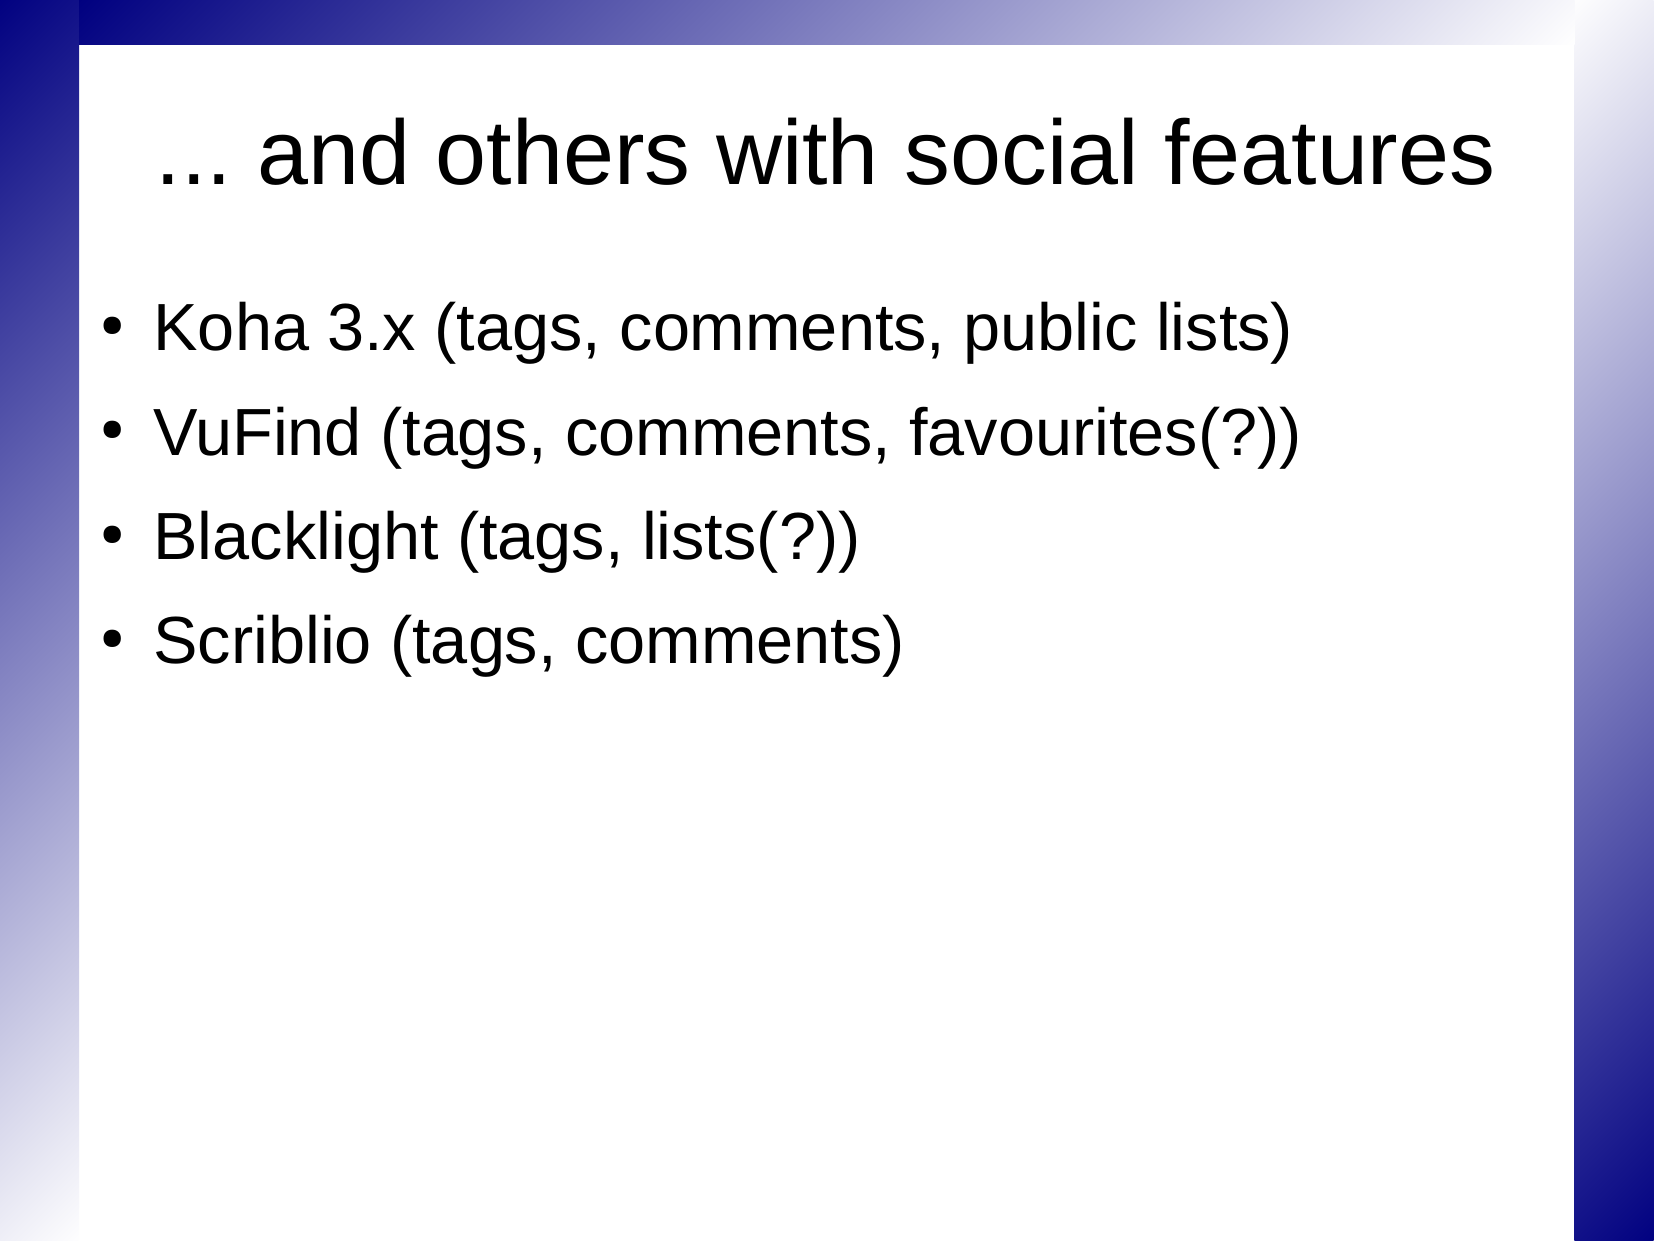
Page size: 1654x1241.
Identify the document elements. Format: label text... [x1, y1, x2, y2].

list Koha 3.x (tags, comments, public lists) VuFind (tags, comments, favourites(?)) Blacklight (tags, lists(?)) Scriblio (tags, comments) [82, 290, 1571, 1094]
title ... and others with social features [82, 49, 1571, 257]
